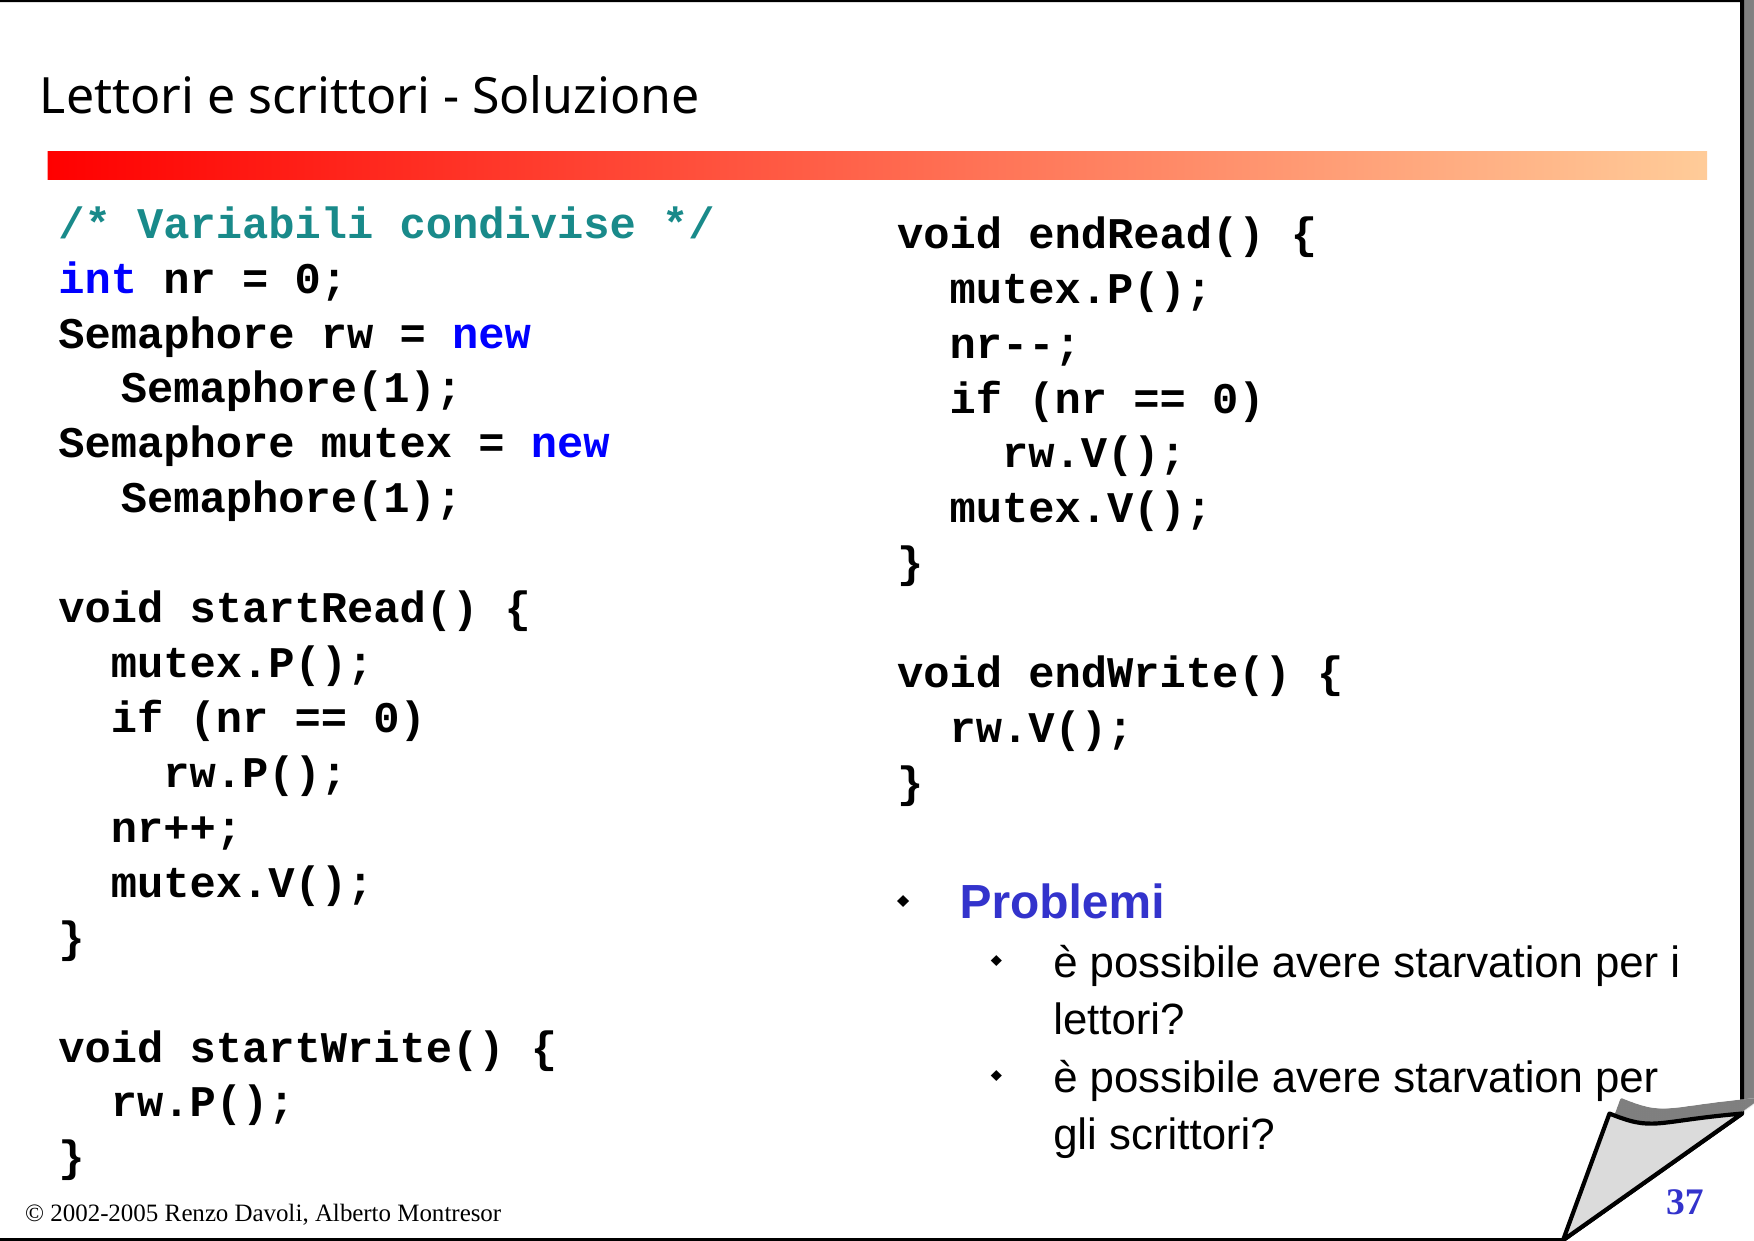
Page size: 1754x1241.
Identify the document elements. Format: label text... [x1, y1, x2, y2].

title Lettori e scrittori - Soluzione [39, 49, 1713, 144]
list void endRead() { mutex.P(); nr--; if (nr == 0) rw.V(); mutex.V(); } void endWrite() { rw.V(); } Problemi è possibile avere starvation per i lettori? è possibile avere starvation per gli scrittori? [897, 206, 1696, 1162]
list /* Variabili condivise */ int nr = 0; Semaphore rw = new Semaphore(1); Semaphore mutex = new Semaphore(1); void startRead() { mutex.P(); if (nr == 0) rw.P(); nr++; mutex.V(); } void startWrite() { rw.P(); } [58, 196, 858, 1241]
